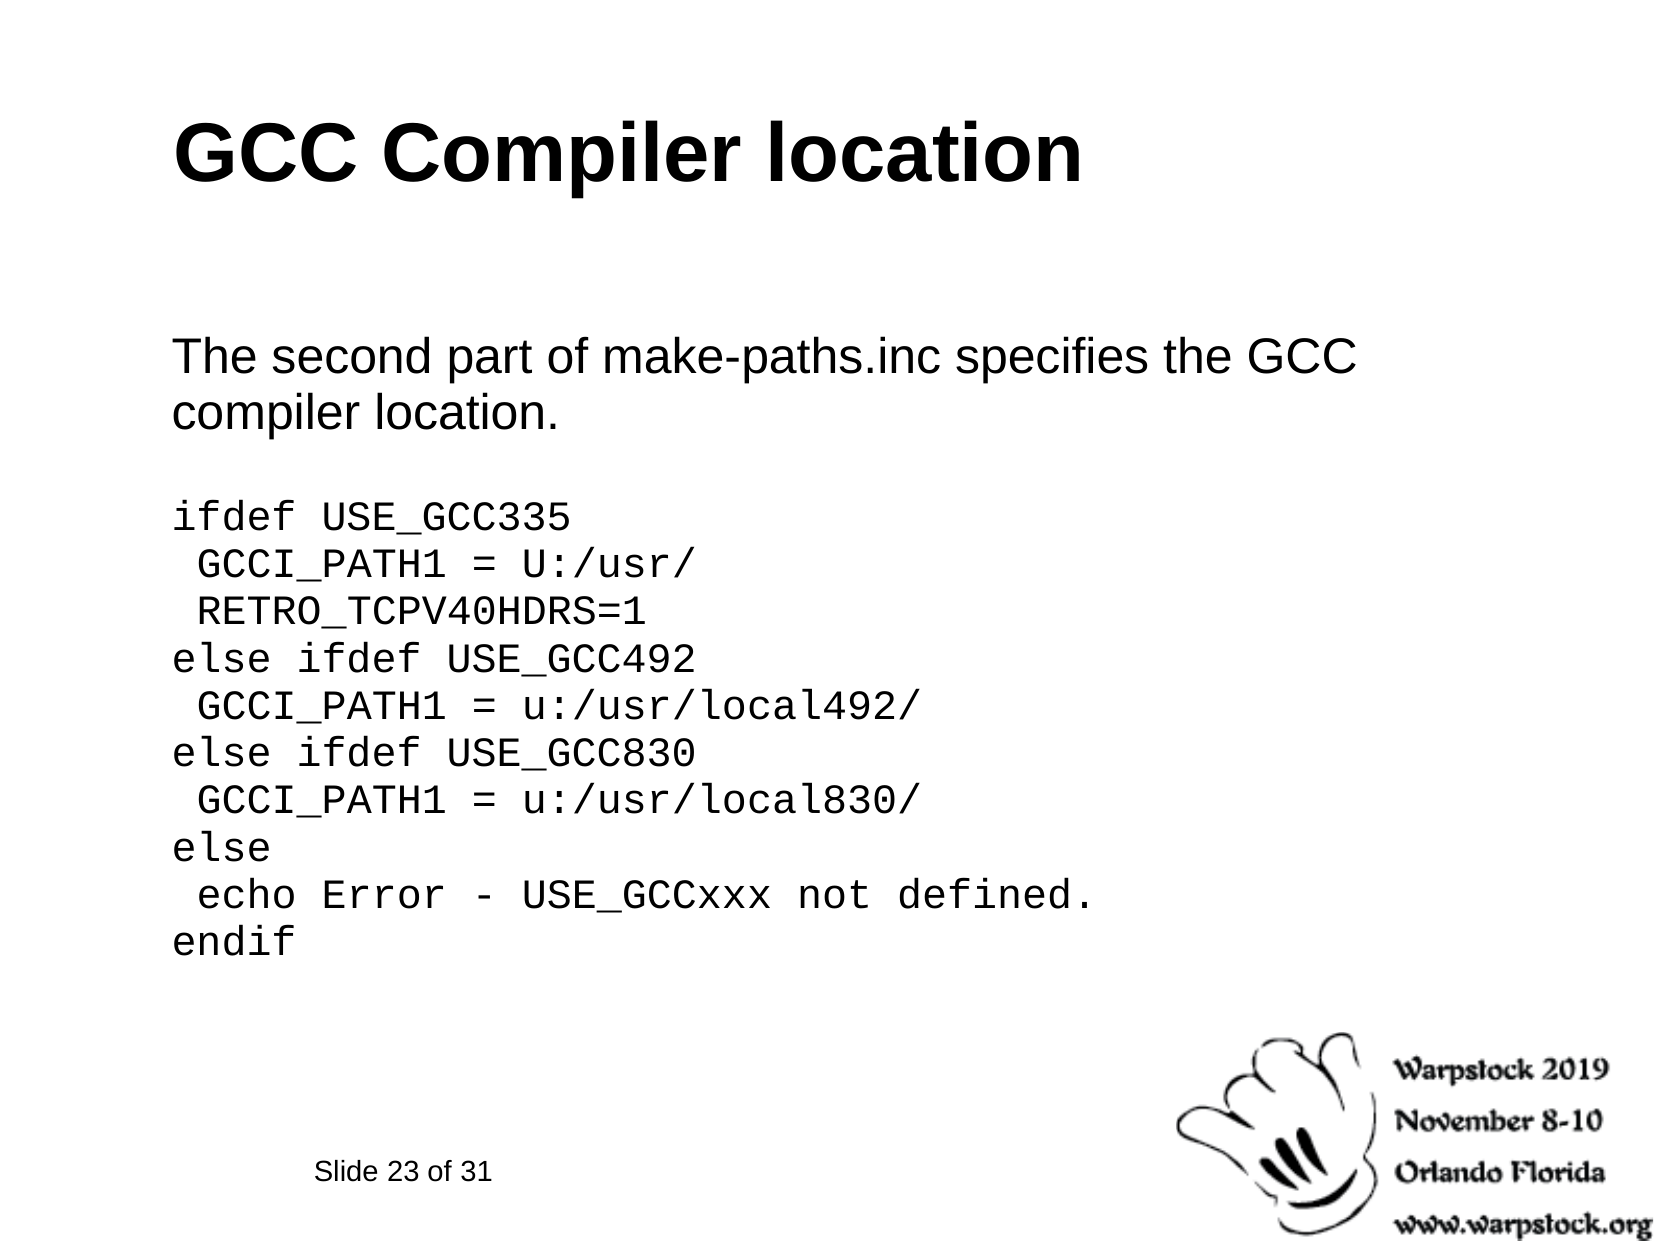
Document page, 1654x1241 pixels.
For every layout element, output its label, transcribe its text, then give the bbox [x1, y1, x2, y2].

picture [1176, 1032, 1654, 1241]
title GCC Compiler location [173, 49, 1420, 257]
subtitle The second part of make-paths.inc specifies the GCC compiler location. ifdef USE_GCC335 GCCI_PATH1 = U:/usr/ RETRO_TCPV40HDRS=1 else ifdef USE_GCC492 GCCI_PATH1 = u:/usr/local492/ else ifdef USE_GCC830 GCCI_PATH1 = u:/usr/local830/ else echo Error - USE_GCCxxx not defined. endif [171, 295, 1418, 1002]
